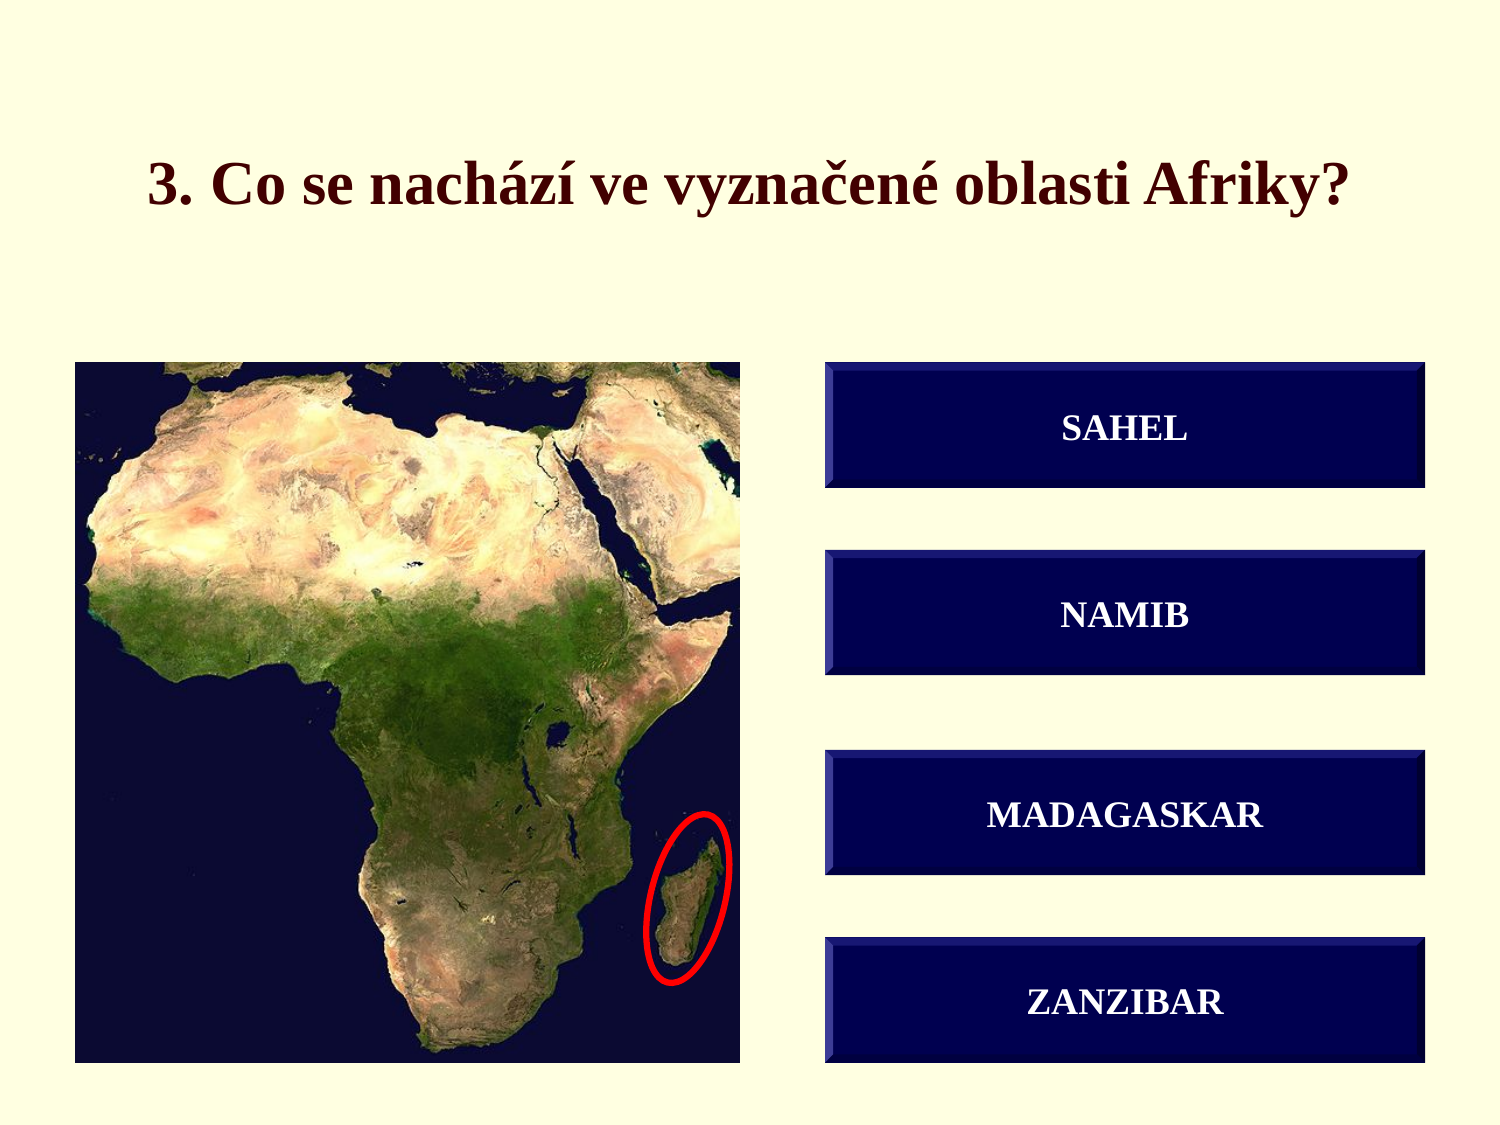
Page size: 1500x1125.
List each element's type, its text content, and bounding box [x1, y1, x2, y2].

text_box B [826, 362, 1424, 371]
text_box NAMIB [834, 559, 1416, 666]
text_box SAHEL [834, 371, 1416, 479]
text_box [75, 362, 740, 1063]
text_box MADAGASKAR [834, 759, 1416, 866]
title 3. Co se nachází ve vyznačené oblasti Afriky? [0, 135, 1500, 225]
text_box D [826, 749, 1424, 759]
text_box C [826, 549, 1424, 559]
text_box ZANZIBAR [834, 946, 1416, 1054]
title ŠPATNĚ! [826, 937, 1424, 946]
